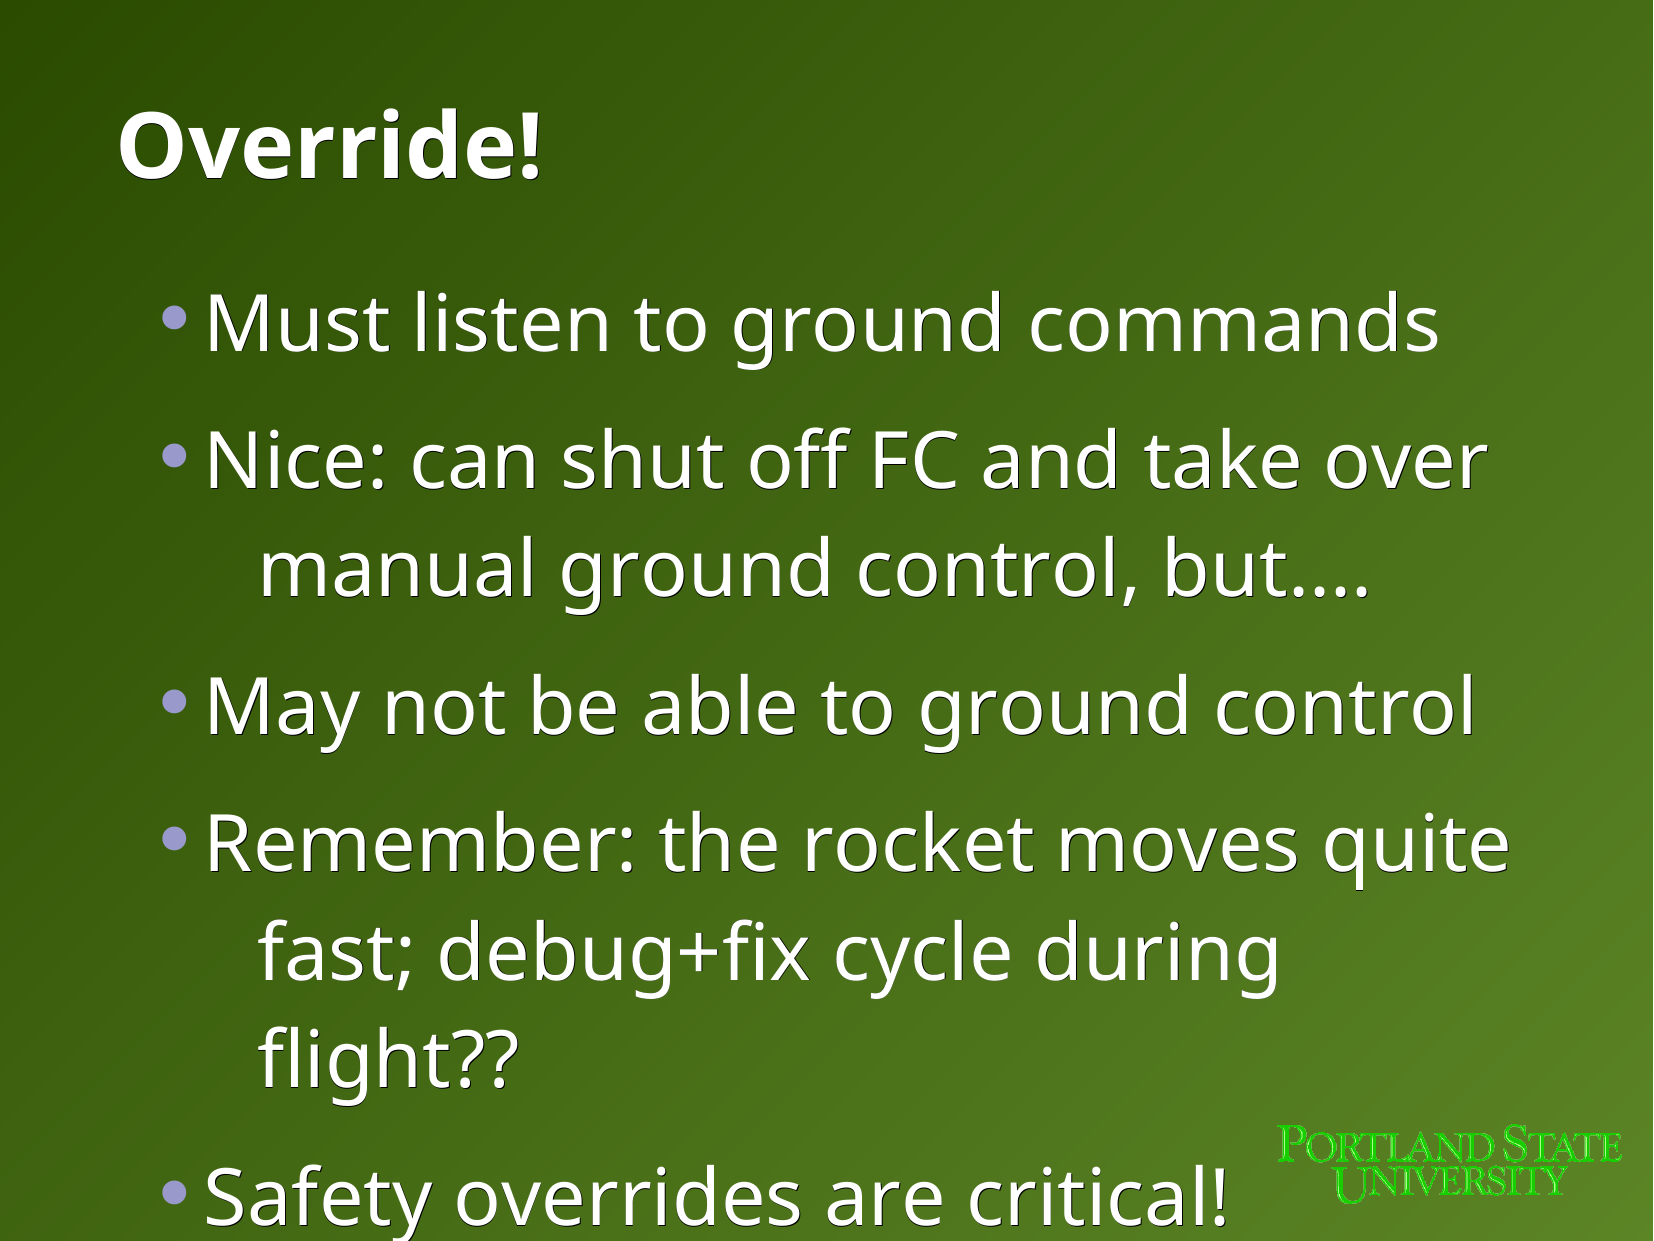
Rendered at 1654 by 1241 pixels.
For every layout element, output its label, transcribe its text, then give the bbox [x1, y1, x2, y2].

title Override! [115, 86, 1527, 200]
list Must listen to ground commands Nice: can shut off FC and take over manual ground control, but.... May not be able to ground control Remember: the rocket moves quite fast; debug+fix cycle during flight?? Safety overrides are critical! [115, 266, 1527, 1049]
picture [1277, 1124, 1622, 1204]
